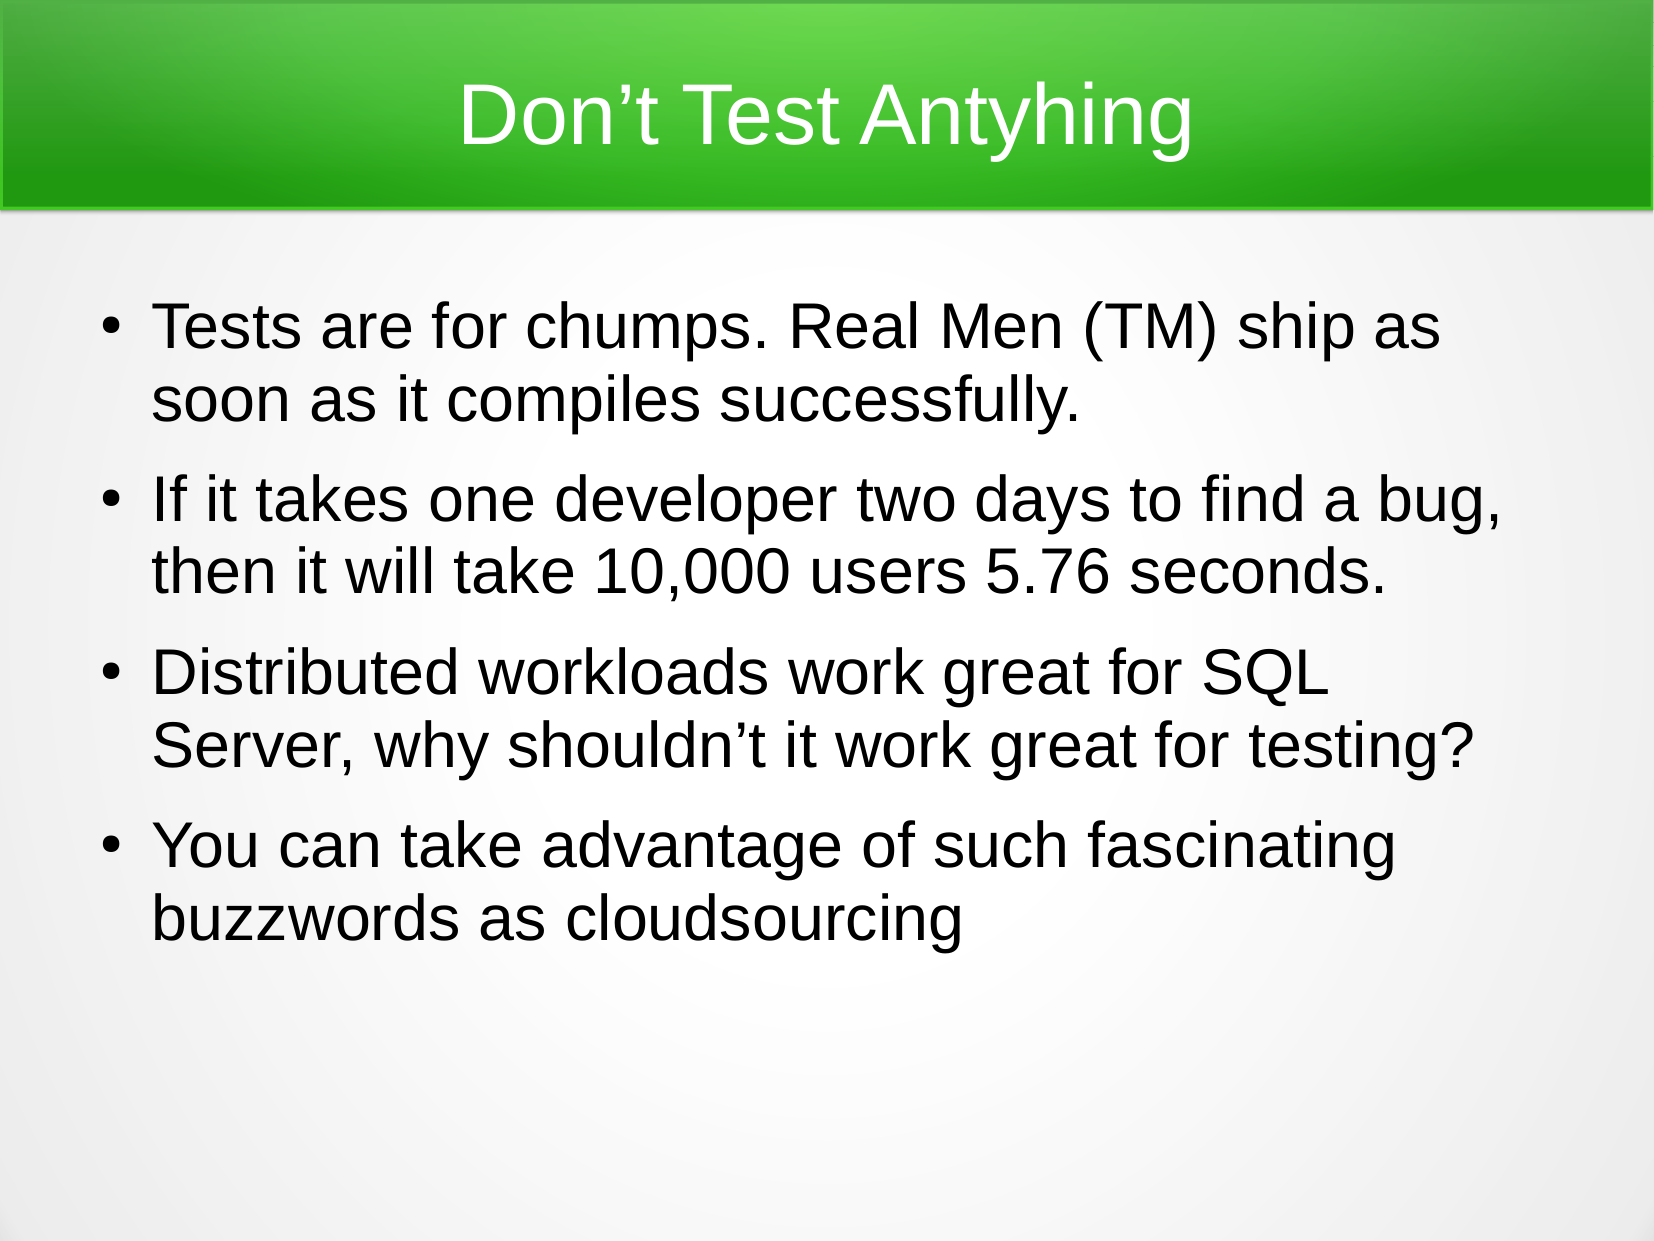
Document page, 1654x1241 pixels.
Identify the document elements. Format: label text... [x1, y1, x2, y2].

list Tests are for chumps. Real Men (TM) ship as soon as it compiles successfully. If it takes one developer two days to find a bug, then it will take 10,000 users 5.76 seconds. Distributed workloads work great for SQL Server, why shouldn’t it work great for testing? You can take advantage of such fascinating buzzwords as cloudsourcing [82, 290, 1538, 1010]
title Don’t Test Antyhing [82, 49, 1571, 179]
